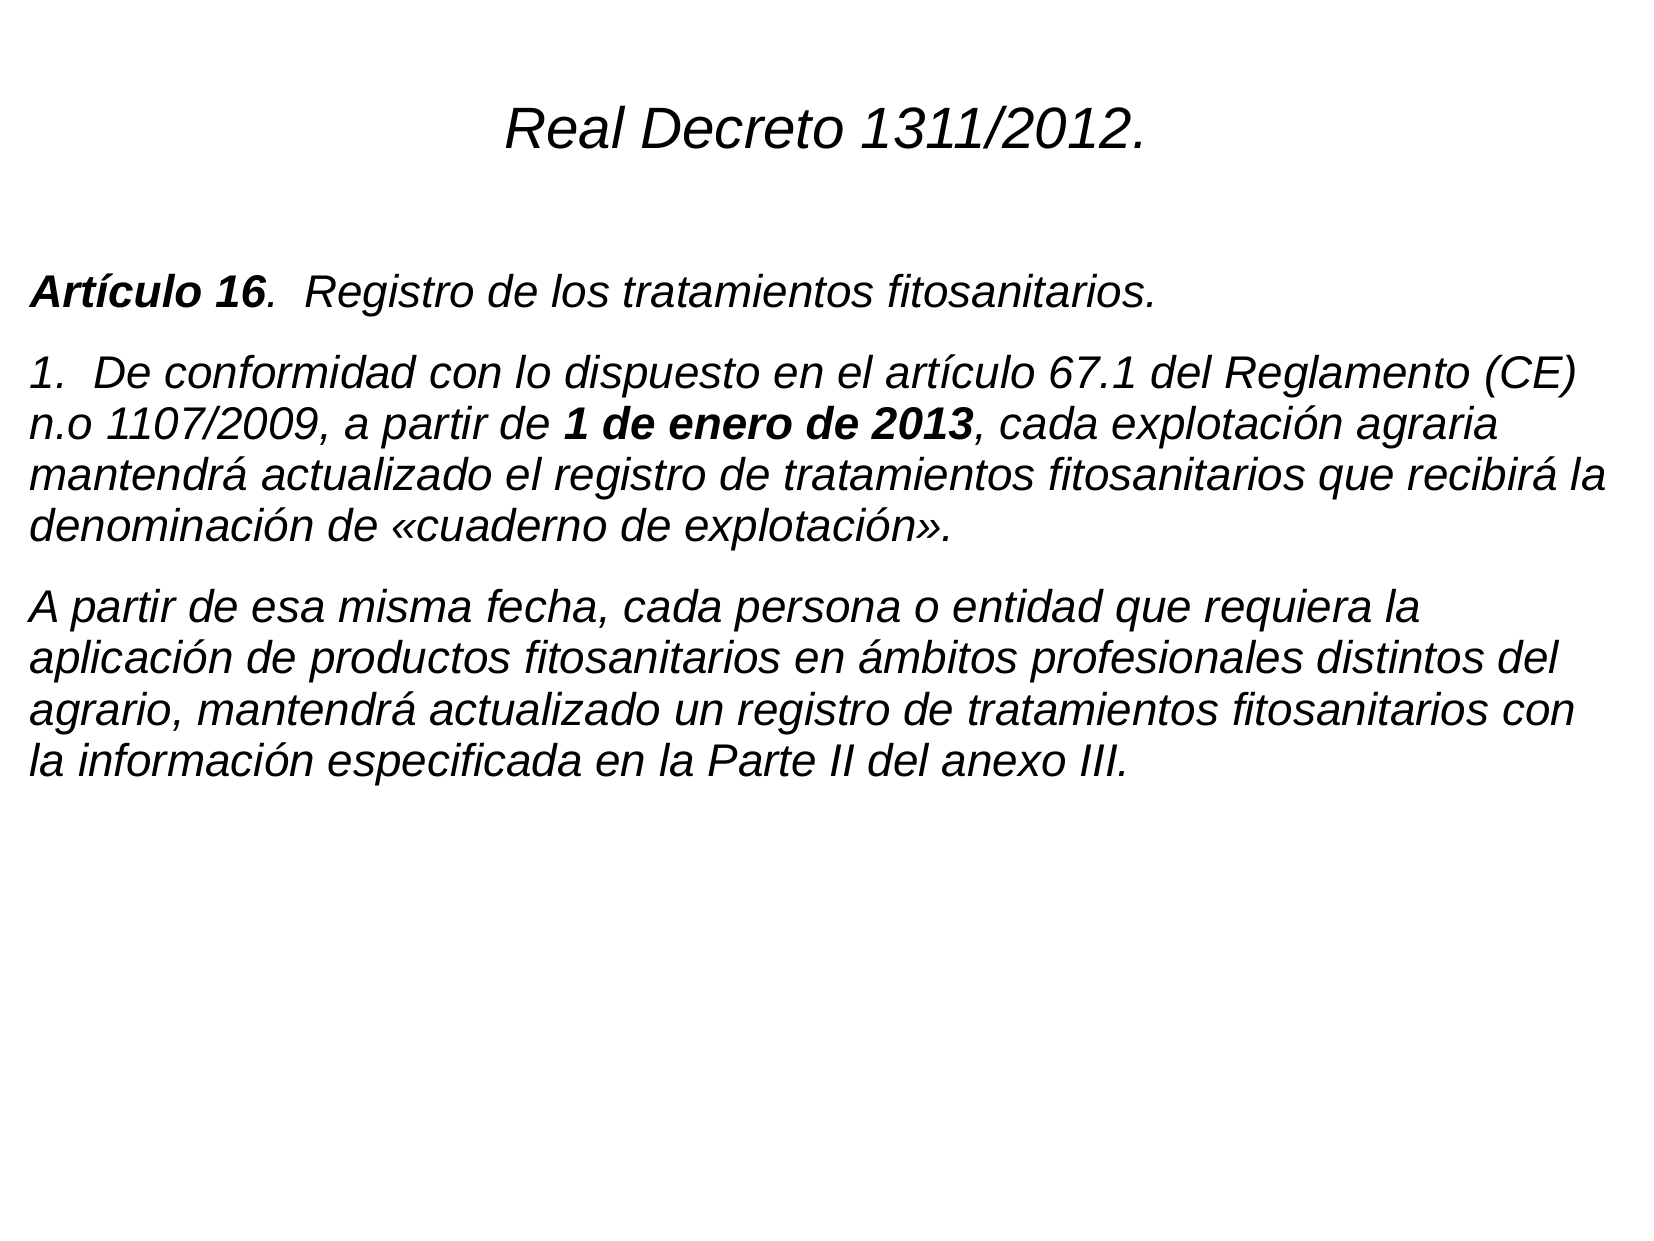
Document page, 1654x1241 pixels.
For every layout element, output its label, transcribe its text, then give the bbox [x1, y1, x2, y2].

title Real Decreto 1311/2012. [82, 49, 1571, 207]
list Artículo 16. Registro de los tratamientos fitosanitarios. 1. De conformidad con lo dispuesto en el artículo 67.1 del Reglamento (CE) n.o 1107/2009, a partir de 1 de enero de 2013, cada explotación agraria mantendrá actualizado el registro de tratamientos fitosanitarios que recibirá la denominación de «cuaderno de explotación». A partir de esa misma fecha, cada persona o entidad que requiera la aplicación de productos fitosanitarios en ámbitos profesionales distintos del agrario, mantendrá actualizado un registro de tratamientos fitosanitarios con la información especificada en la Parte II del anexo III. [29, 265, 1625, 1241]
